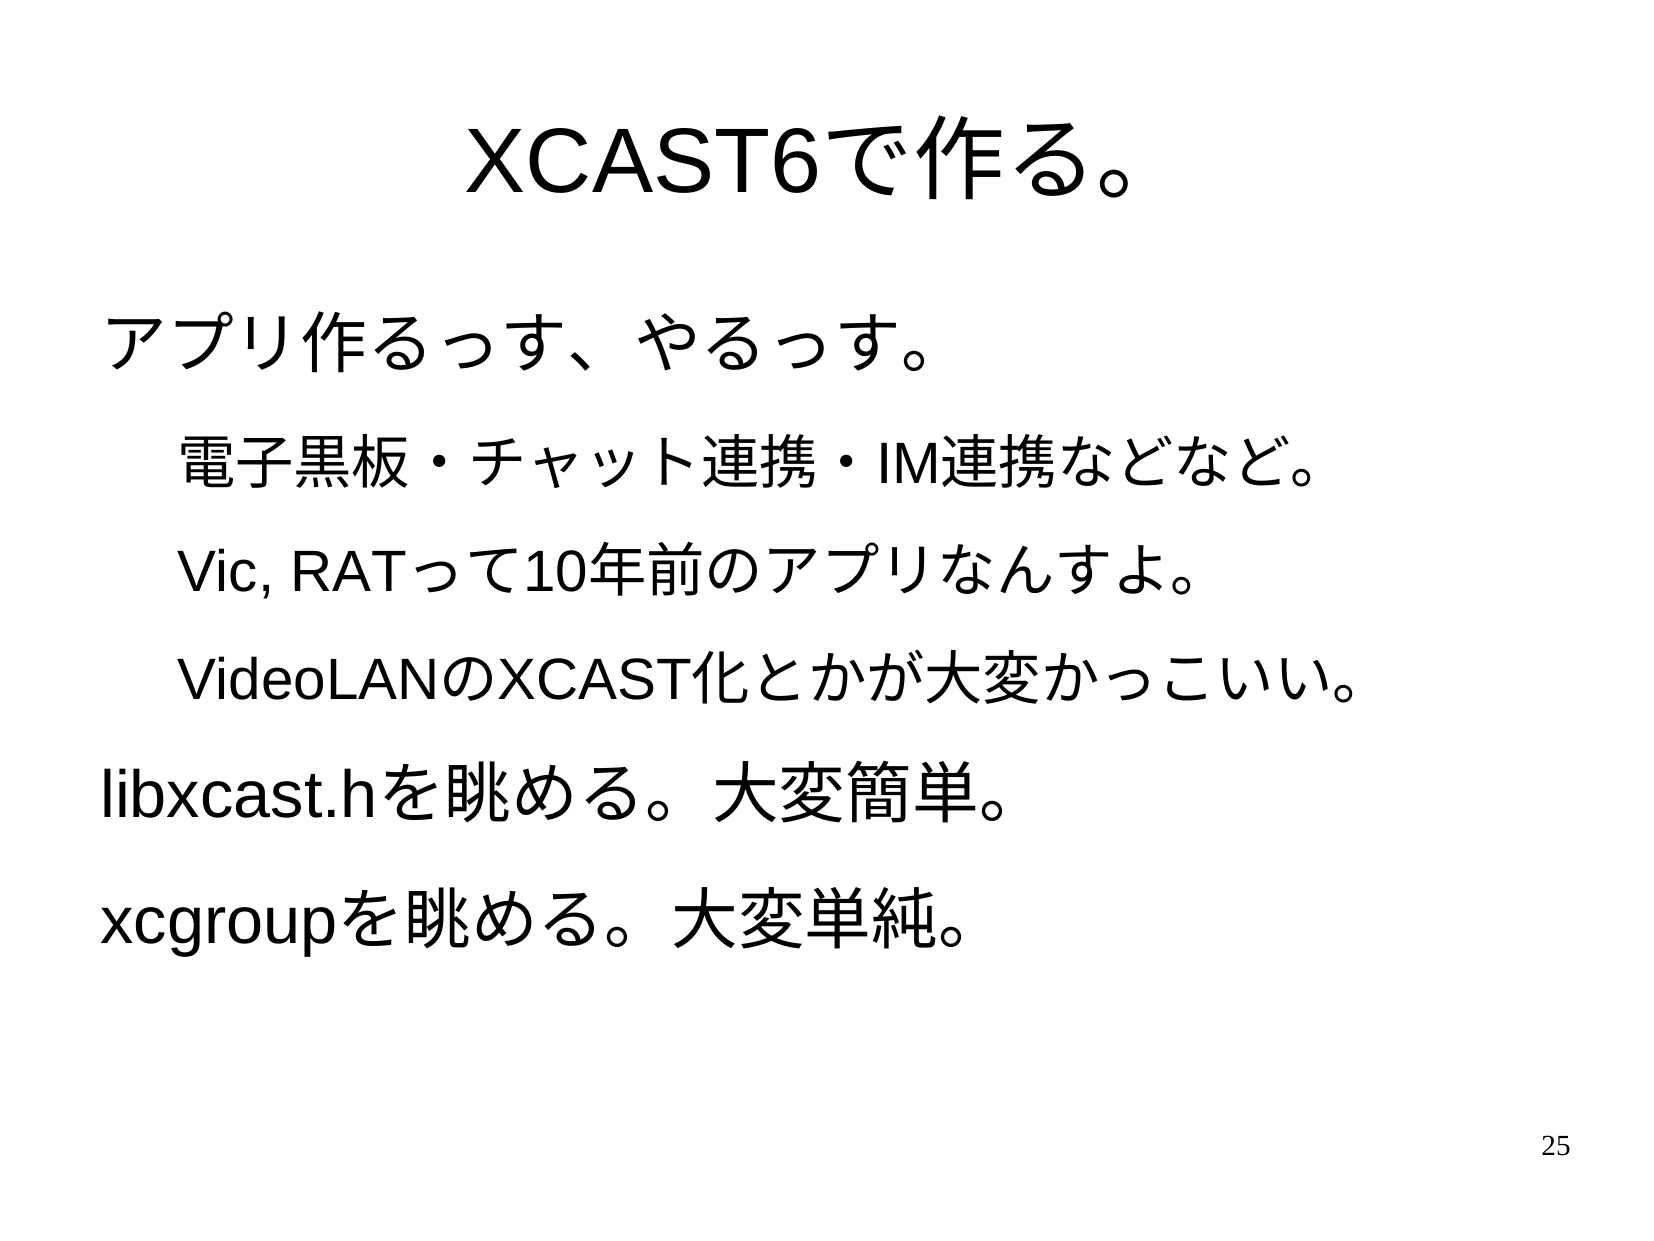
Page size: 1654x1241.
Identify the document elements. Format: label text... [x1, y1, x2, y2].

list アプリ作るっす、やるっす。 電子黒板・チャット連携・IM連携などなど。 Vic, RATって10年前のアプリなんすよ。 VideoLANのXCAST化とかが大変かっこいい。 libxcast.hを眺める。大変簡単。 xcgroupを眺める。大変単純。 [82, 290, 1571, 1109]
title XCAST6で作る。 [82, 49, 1571, 257]
